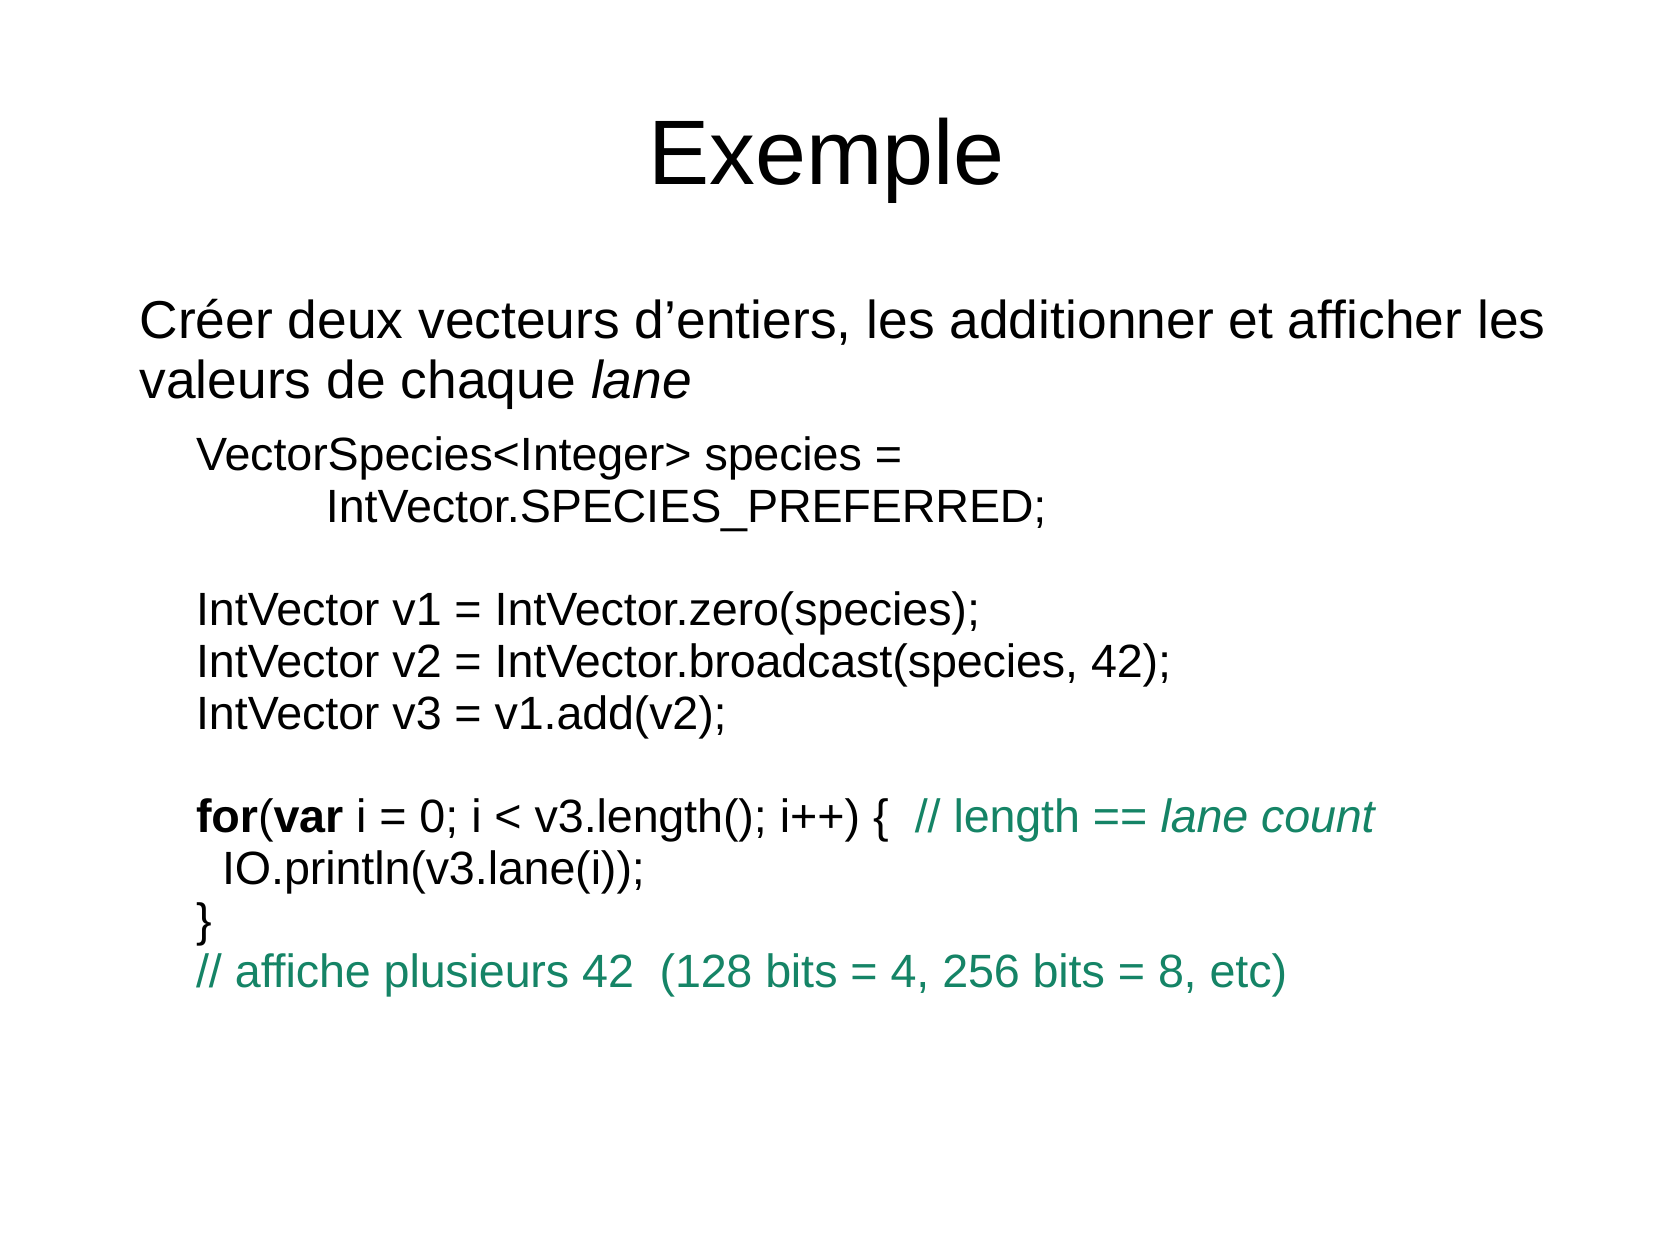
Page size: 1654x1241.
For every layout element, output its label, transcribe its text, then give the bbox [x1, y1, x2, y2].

title Exemple [82, 49, 1571, 257]
list Créer deux vecteurs d’entiers, les additionner et afficher les valeurs de chaque lane VectorSpecies<Integer> species = IntVector.SPECIES_PREFERRED; IntVector v1 = IntVector.zero(species); IntVector v2 = IntVector.broadcast(species, 42); IntVector v3 = v1.add(v2); for(var i = 0; i < v3.length(); i++) { // length == lane count IO.println(v3.lane(i)); } // affiche plusieurs 42 (128 bits = 4, 256 bits = 8, etc) [82, 290, 1571, 1051]
